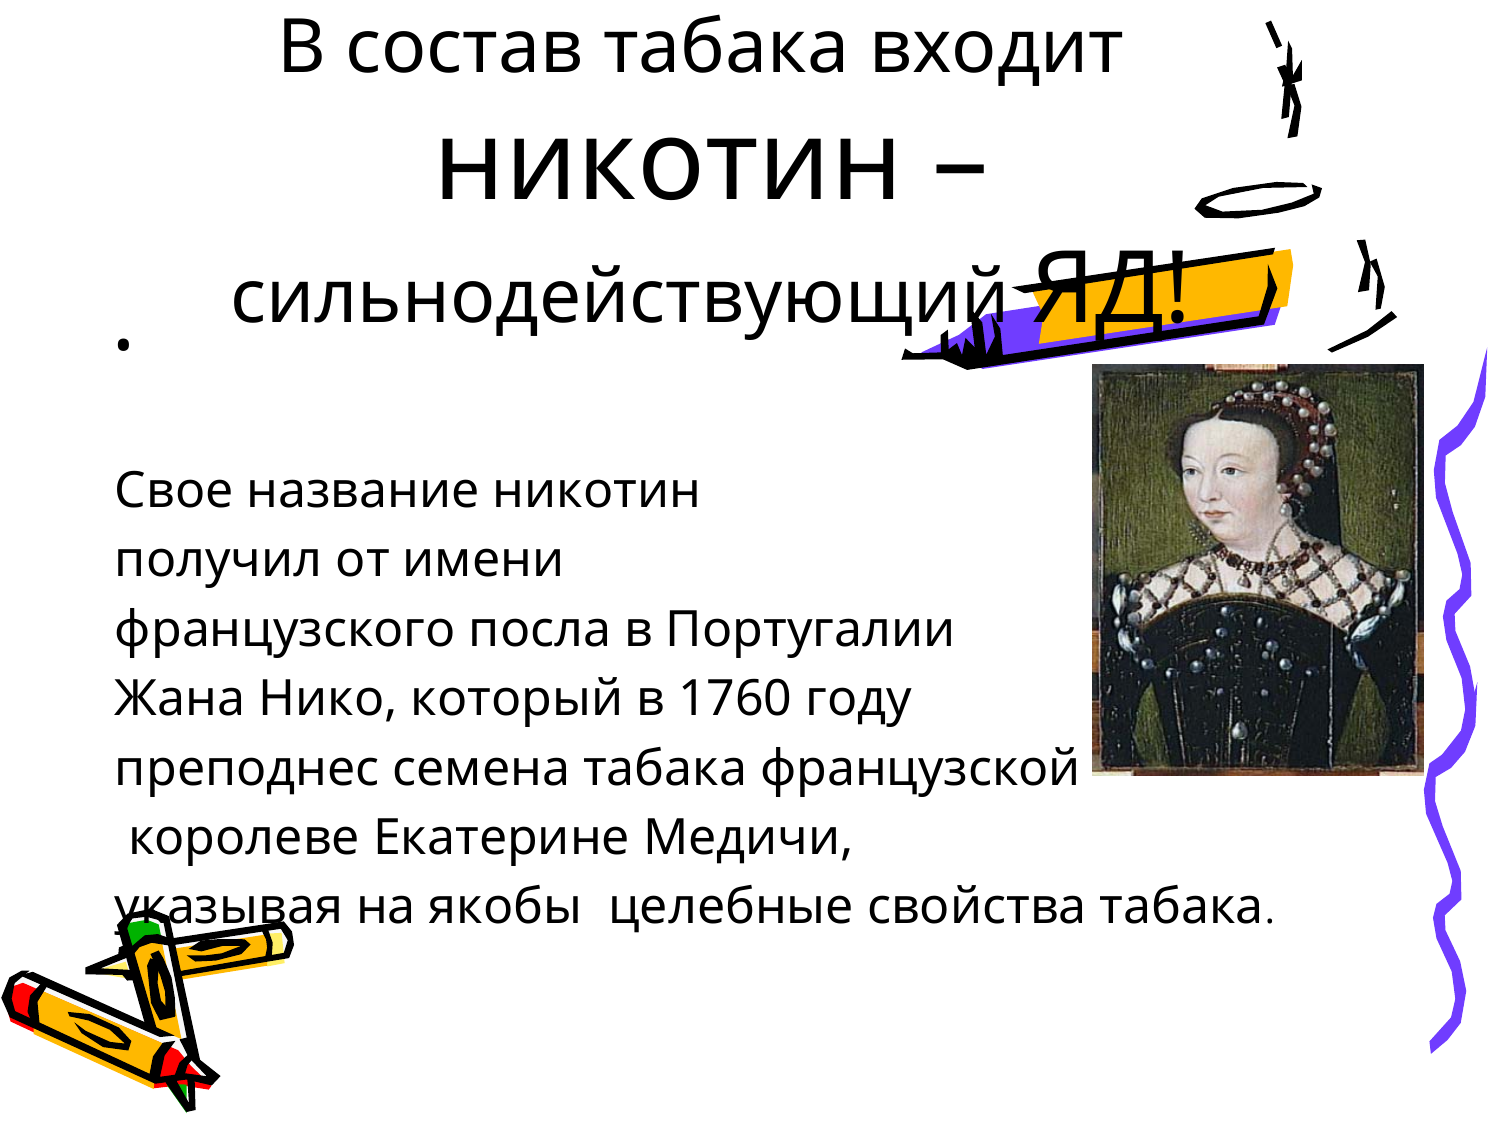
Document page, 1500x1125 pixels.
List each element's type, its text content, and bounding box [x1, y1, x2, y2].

title В состав табака входит никотин – сильнодействующий ЯД! [215, 0, 1208, 302]
list Свое название никотин получил от имени французского посла в Португалии Жана Нико, который в 1760 году преподнес семена табака французской королеве Екатерине Медичи, указывая на якобы целебные свойства табака. [100, 302, 1500, 985]
picture [1092, 364, 1424, 776]
